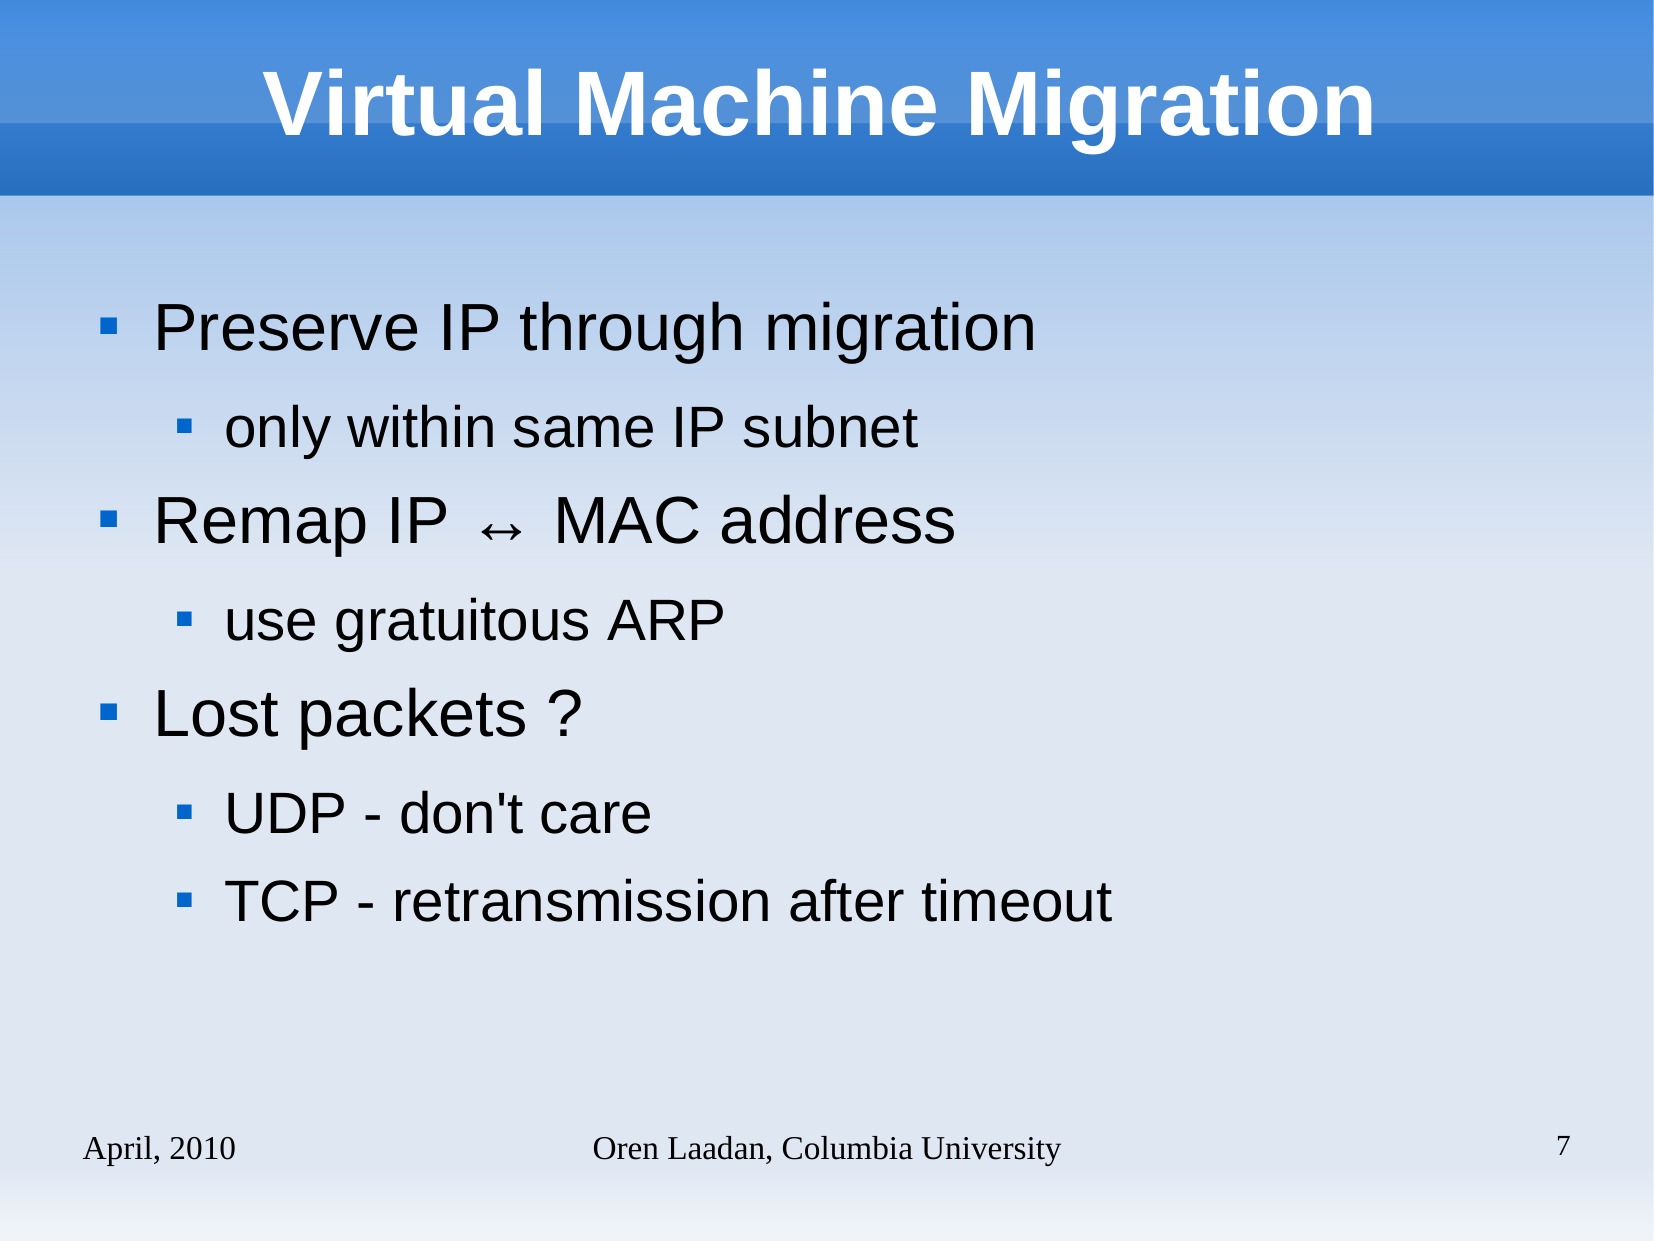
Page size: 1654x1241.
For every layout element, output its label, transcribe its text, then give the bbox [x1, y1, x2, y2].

list Preserve IP through migration only within same IP subnet Remap IP ↔ MAC address use gratuitous ARP Lost packets ? UDP - don't care TCP - retransmission after timeout [82, 290, 1571, 1094]
picture [0, 0, 1654, 1241]
title Virtual Machine Migration [76, 7, 1565, 200]
